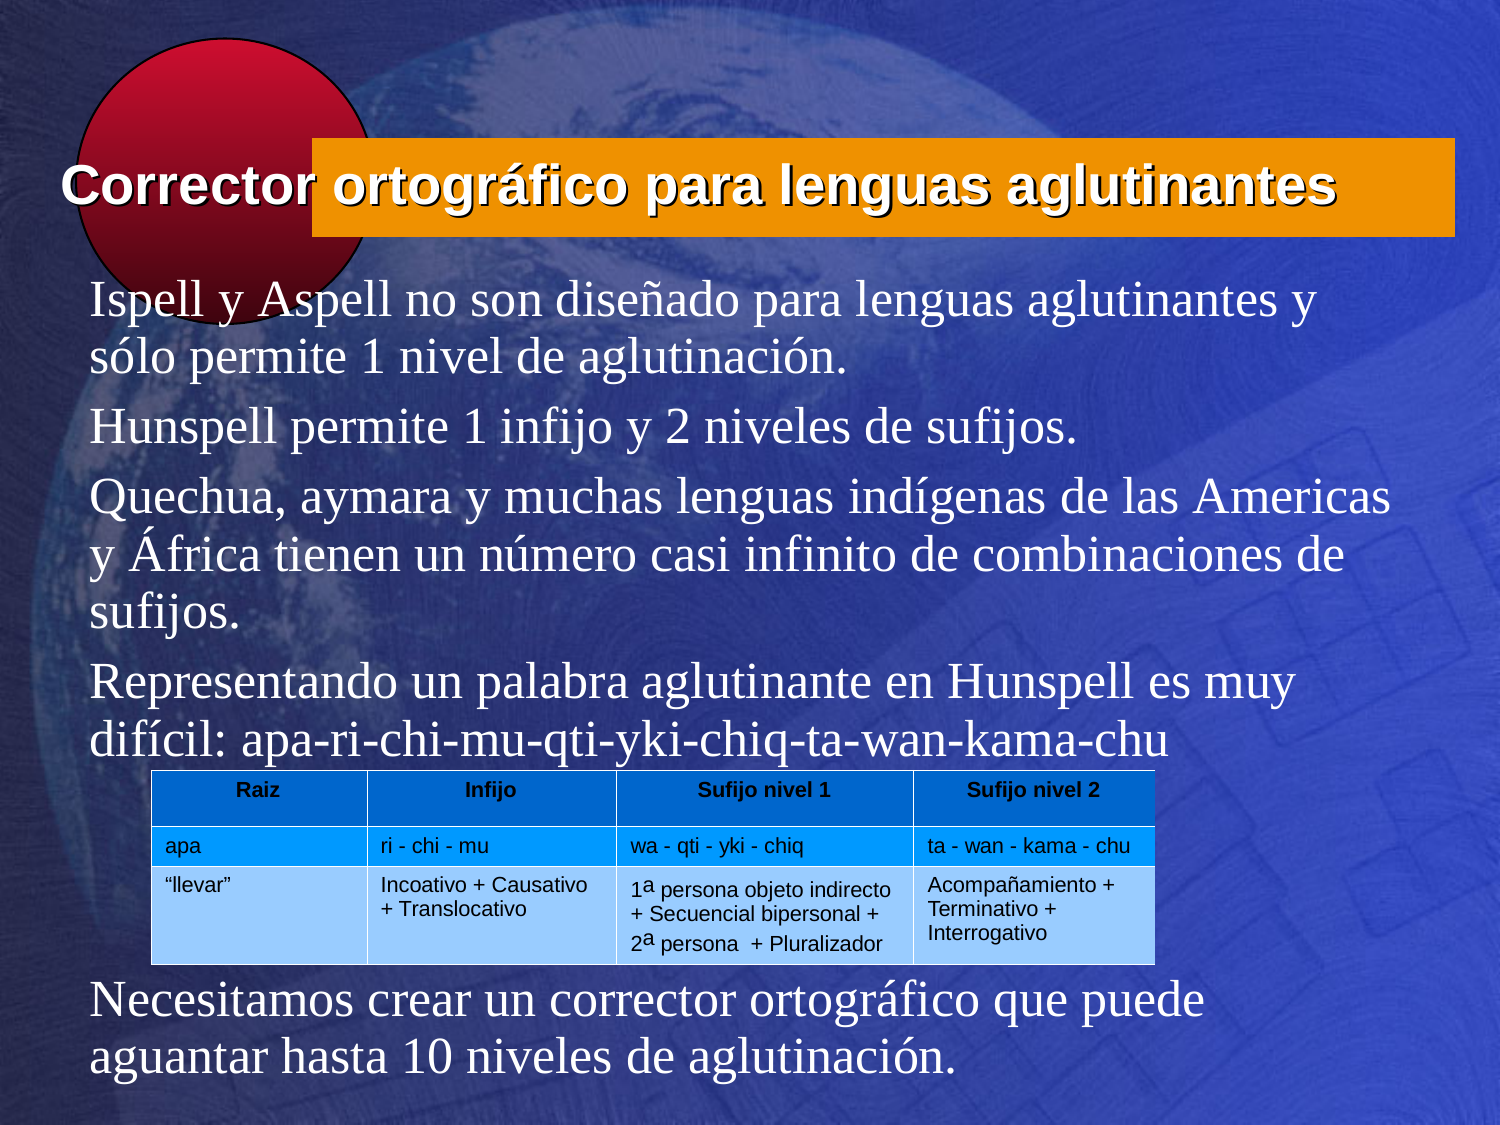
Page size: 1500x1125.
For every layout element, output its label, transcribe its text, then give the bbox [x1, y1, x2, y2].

text_box Corrector ortográfico para lenguas aglutinantes [59, 151, 1339, 224]
text_box Ispell y Aspell no son diseñado para lenguas aglutinantes y sólo permite 1 nivel de aglutinación. Hunspell permite 1 infijo y 2 niveles de sufijos. Quechua, aymara y muchas lenguas indígenas de las Americas y África tienen un número casi infinito de combinaciones de sufijos. Representando un palabra aglutinante en Hunspell es muy difícil: apa-ri-chi-mu-qti-yki-chiq-ta-wan-kama-chu [75, 262, 1426, 1125]
picture [0, 0, 1500, 1125]
picture [151, 769, 1155, 962]
text_box Necesitamos crear un corrector ortográfico que puede aguantar hasta 10 niveles de aglutinación. [75, 962, 1351, 1125]
